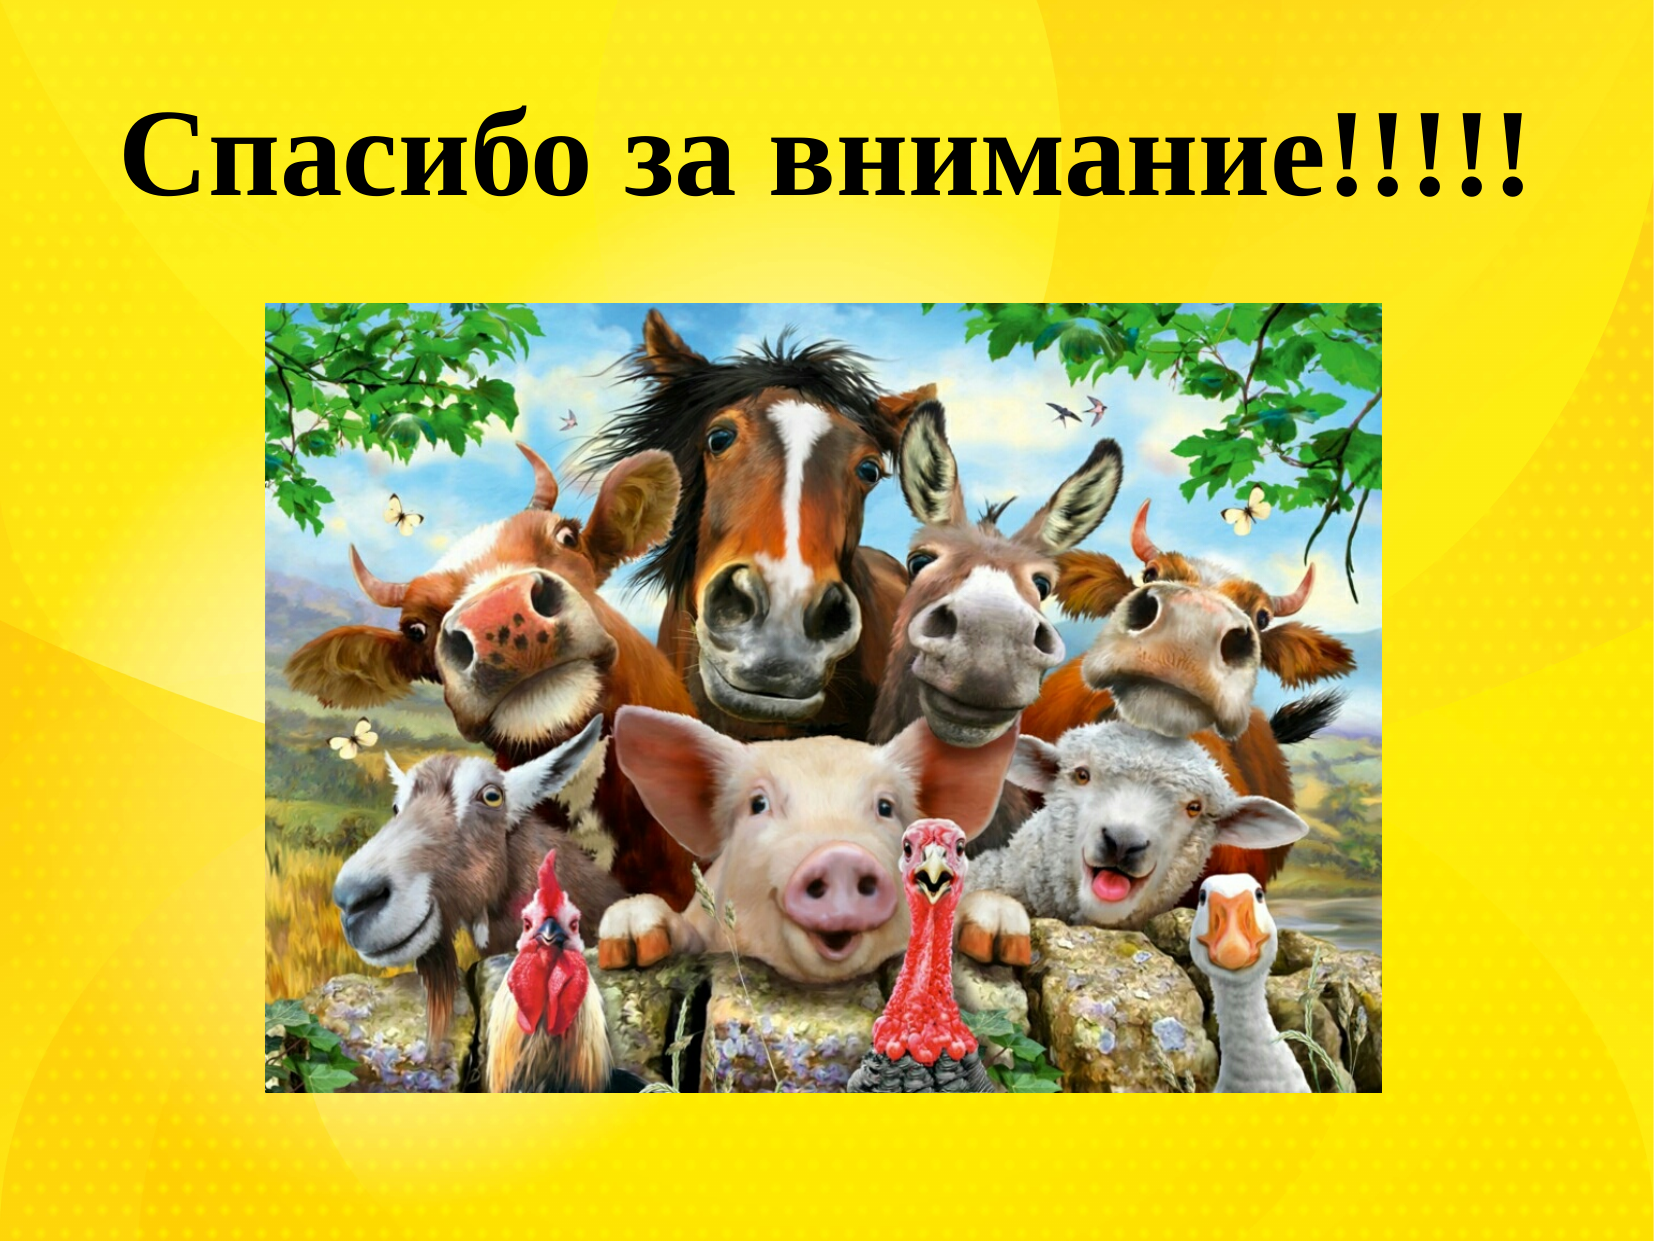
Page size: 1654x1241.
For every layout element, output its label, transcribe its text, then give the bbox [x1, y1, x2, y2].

title Спасибо за внимание!!!!! [82, 49, 1571, 257]
picture [0, 0, 1654, 1241]
